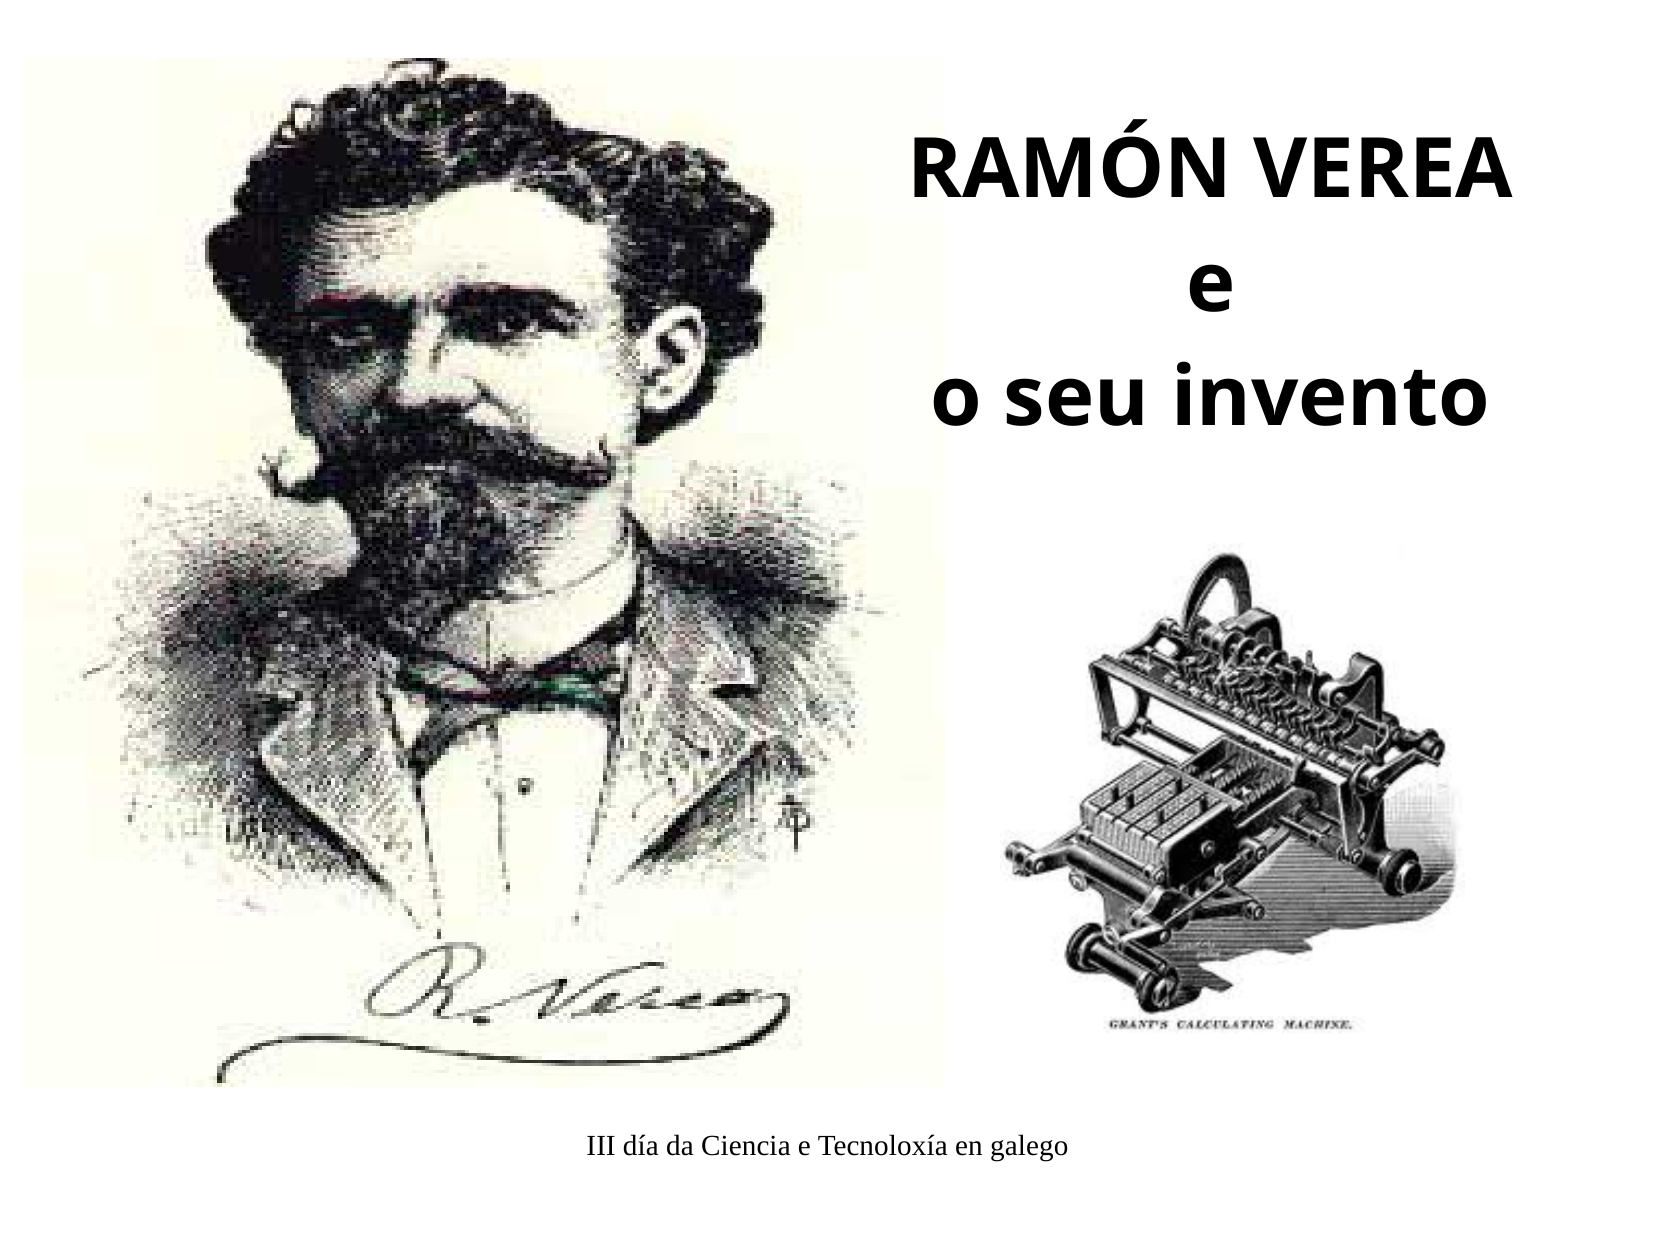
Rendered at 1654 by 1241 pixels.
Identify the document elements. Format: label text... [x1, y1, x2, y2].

picture [23, 58, 945, 1087]
subtitle [82, 290, 1571, 1109]
picture [1000, 543, 1465, 1040]
title RAMÓN VEREA e o seu invento [874, 85, 1548, 474]
